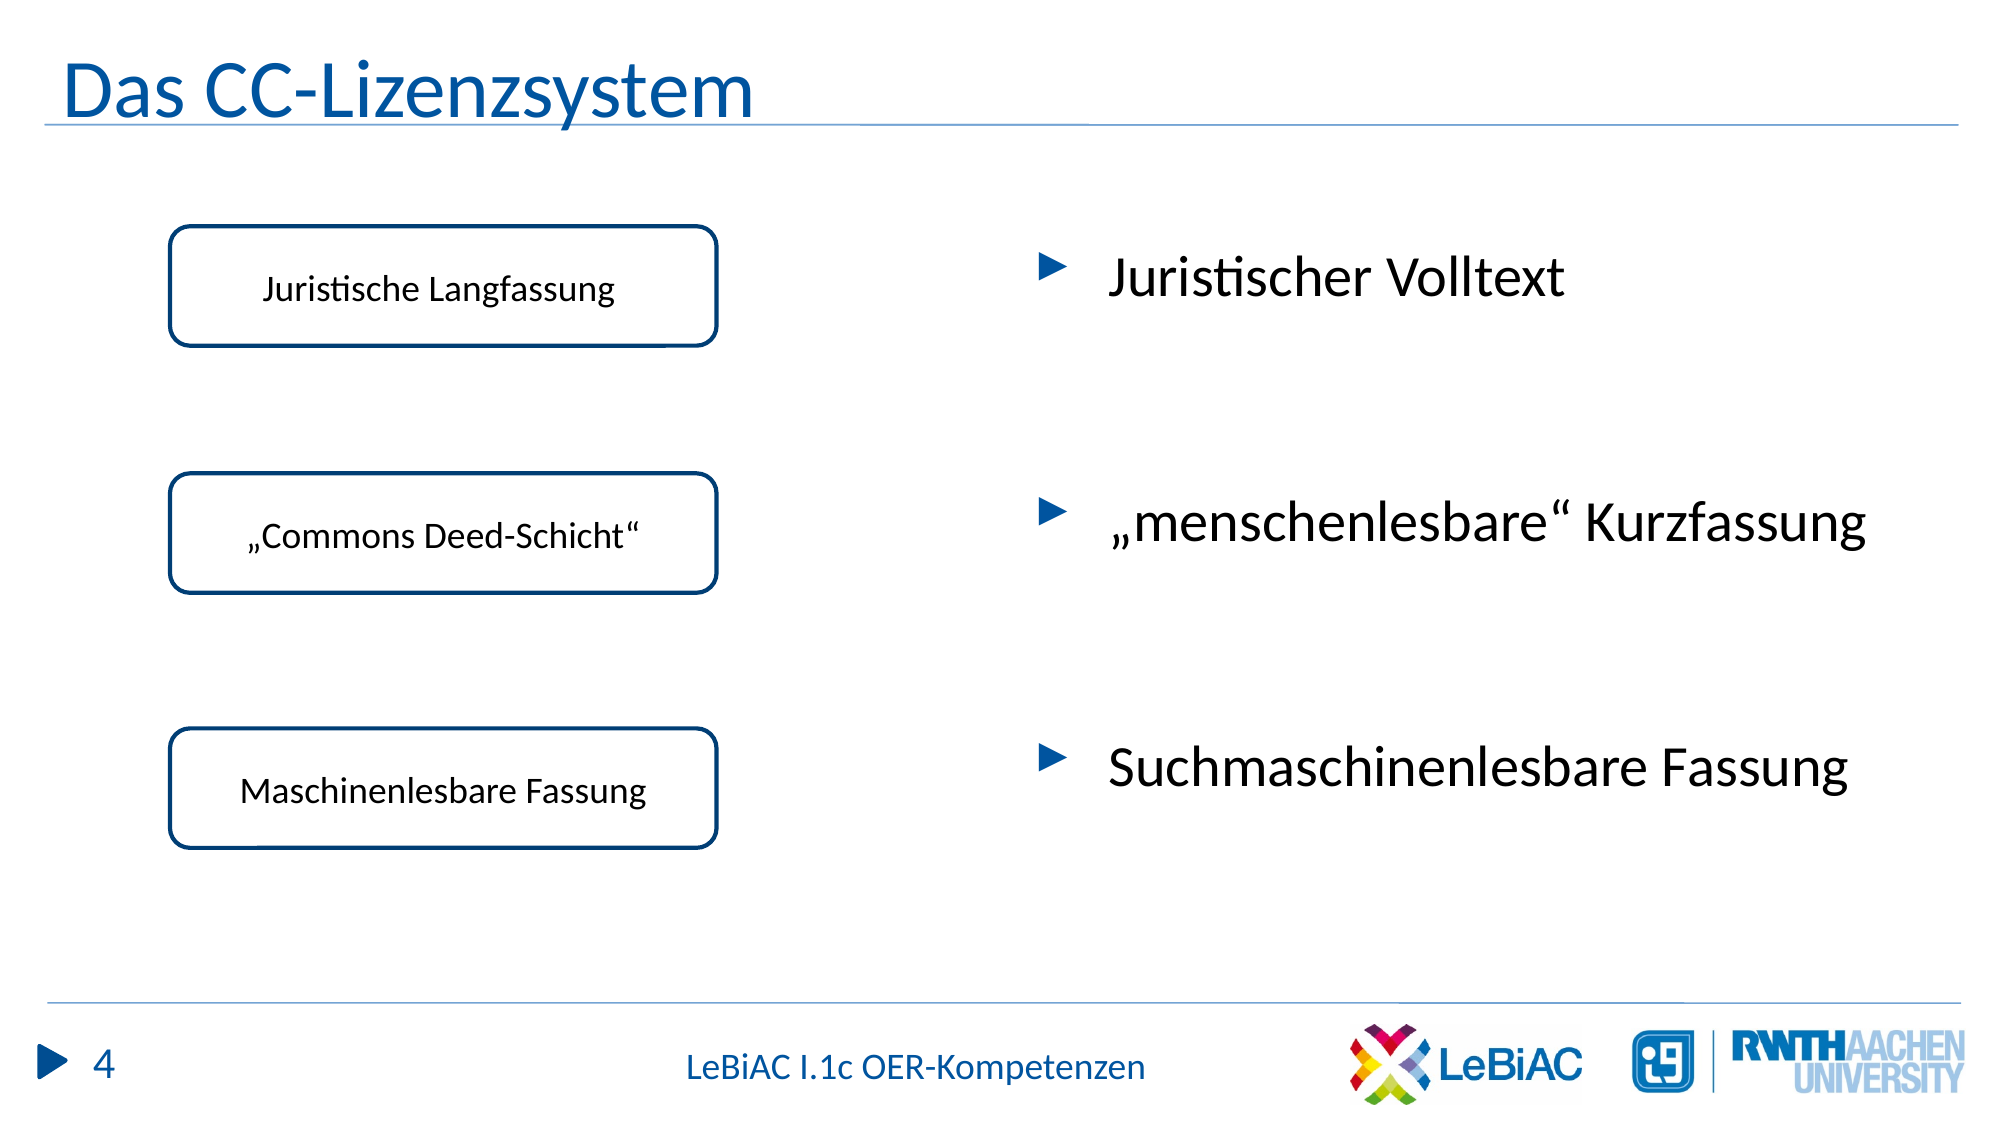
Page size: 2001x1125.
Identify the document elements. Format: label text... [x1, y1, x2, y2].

picture [1350, 1024, 1582, 1105]
title Das CC-Lizenzsystem [47, 42, 1959, 125]
text_box „Commons Deed-Schicht“ [169, 473, 717, 593]
picture [1631, 1028, 1966, 1094]
text_box Maschinenlesbare Fassung [169, 728, 717, 848]
text_box Juristische Langfassung [169, 226, 717, 346]
list Juristischer Volltext „menschenlesbare“ Kurzfassung Suchmaschinenlesbare Fassung [1019, 149, 1959, 991]
